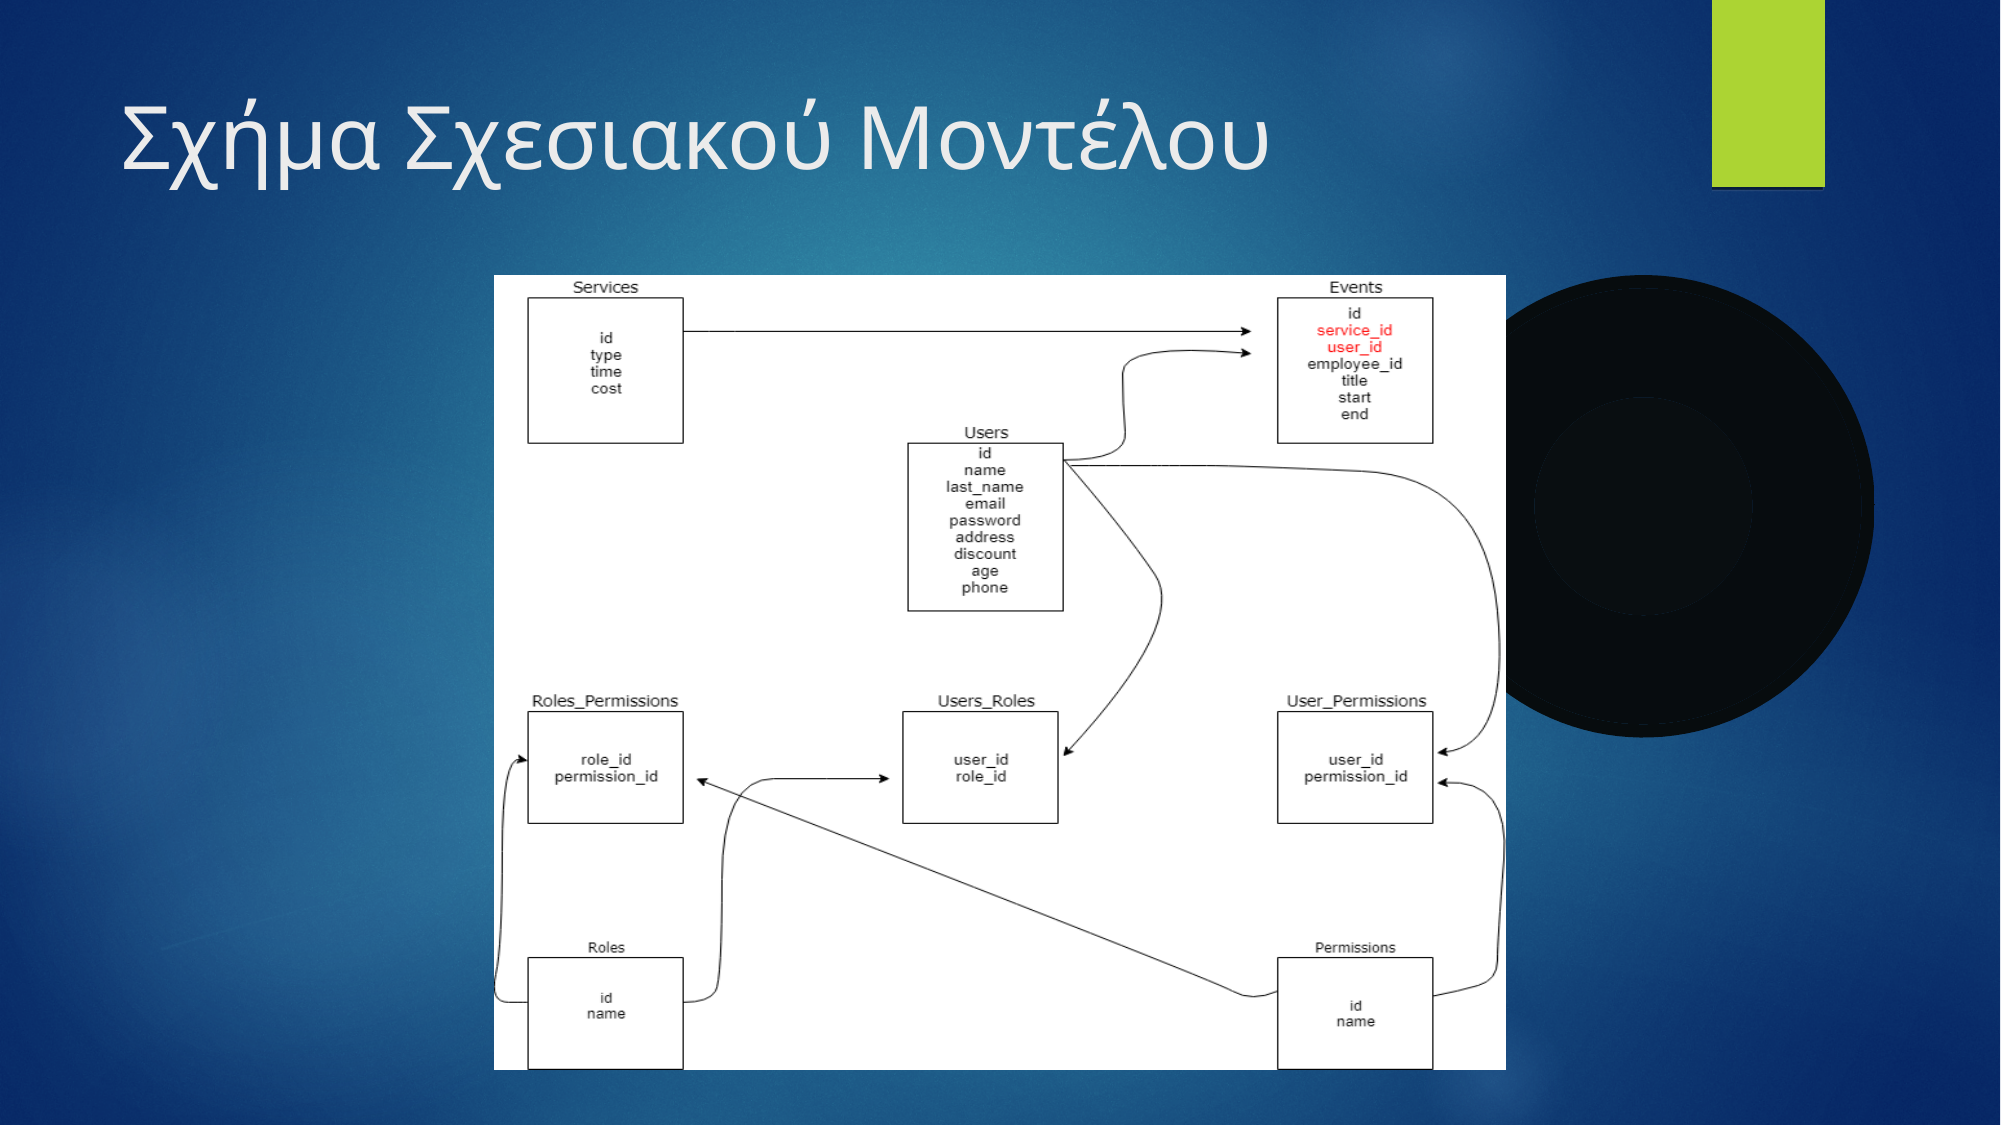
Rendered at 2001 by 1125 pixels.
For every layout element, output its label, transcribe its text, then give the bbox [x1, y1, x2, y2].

picture [494, 275, 1506, 1070]
title Σχήμα Σχεσιακού Μοντέλου [106, 74, 1649, 305]
